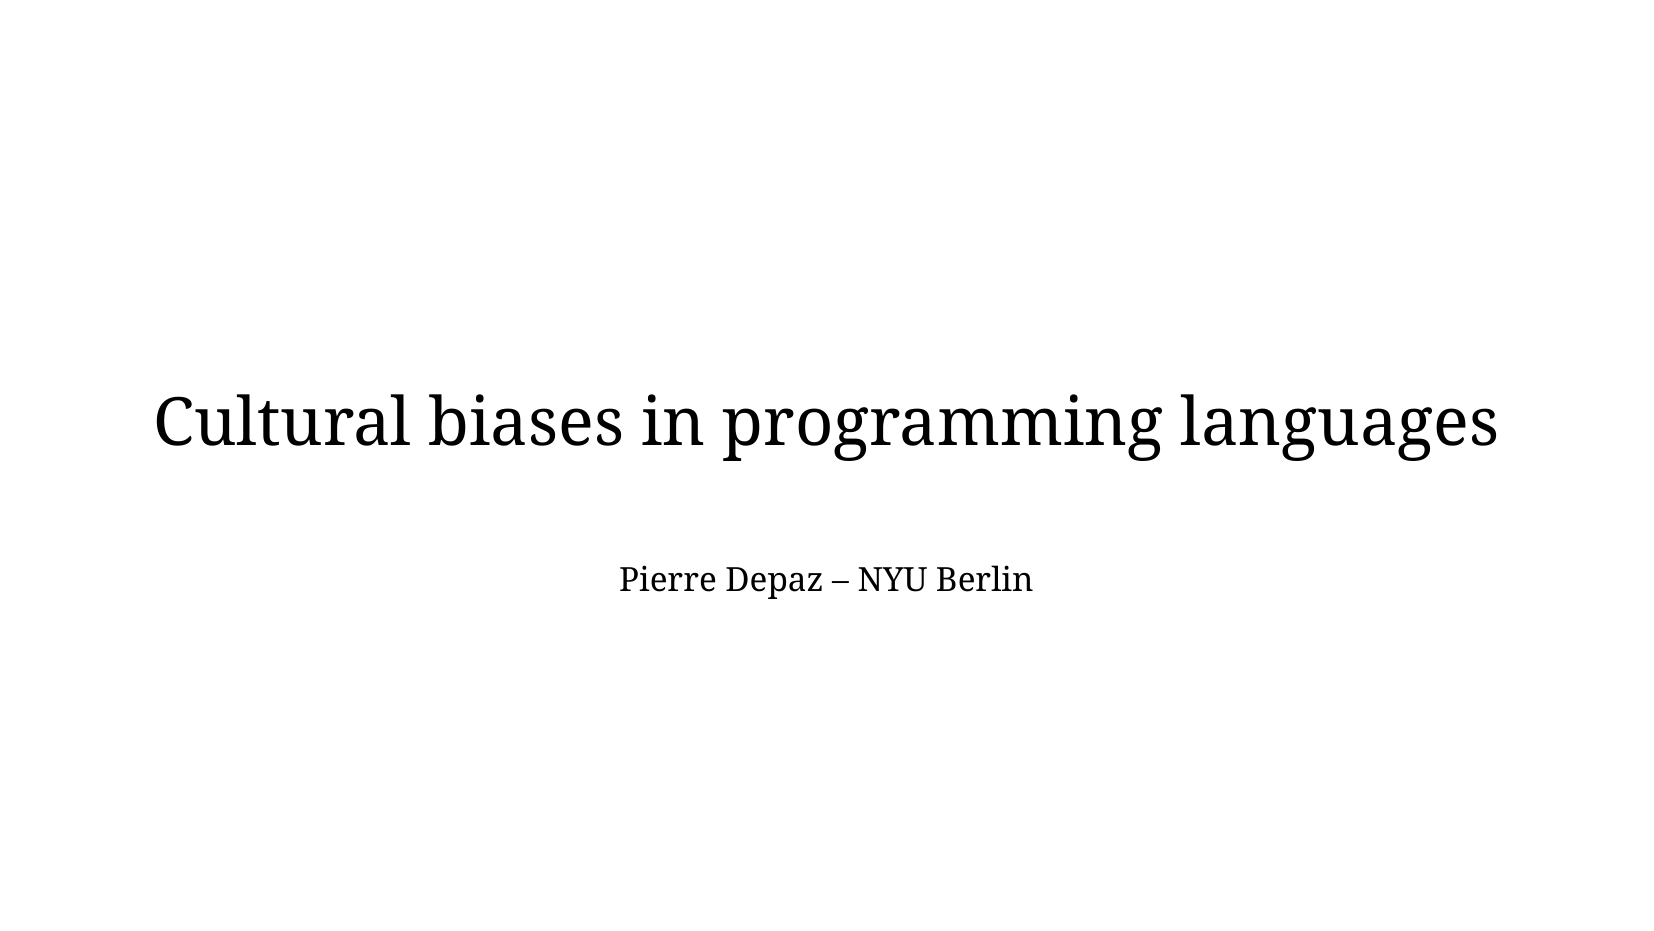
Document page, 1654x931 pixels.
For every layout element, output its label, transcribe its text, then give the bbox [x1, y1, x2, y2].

subtitle Cultural biases in programming languages Pierre Depaz – NYU Berlin [82, 217, 1571, 758]
